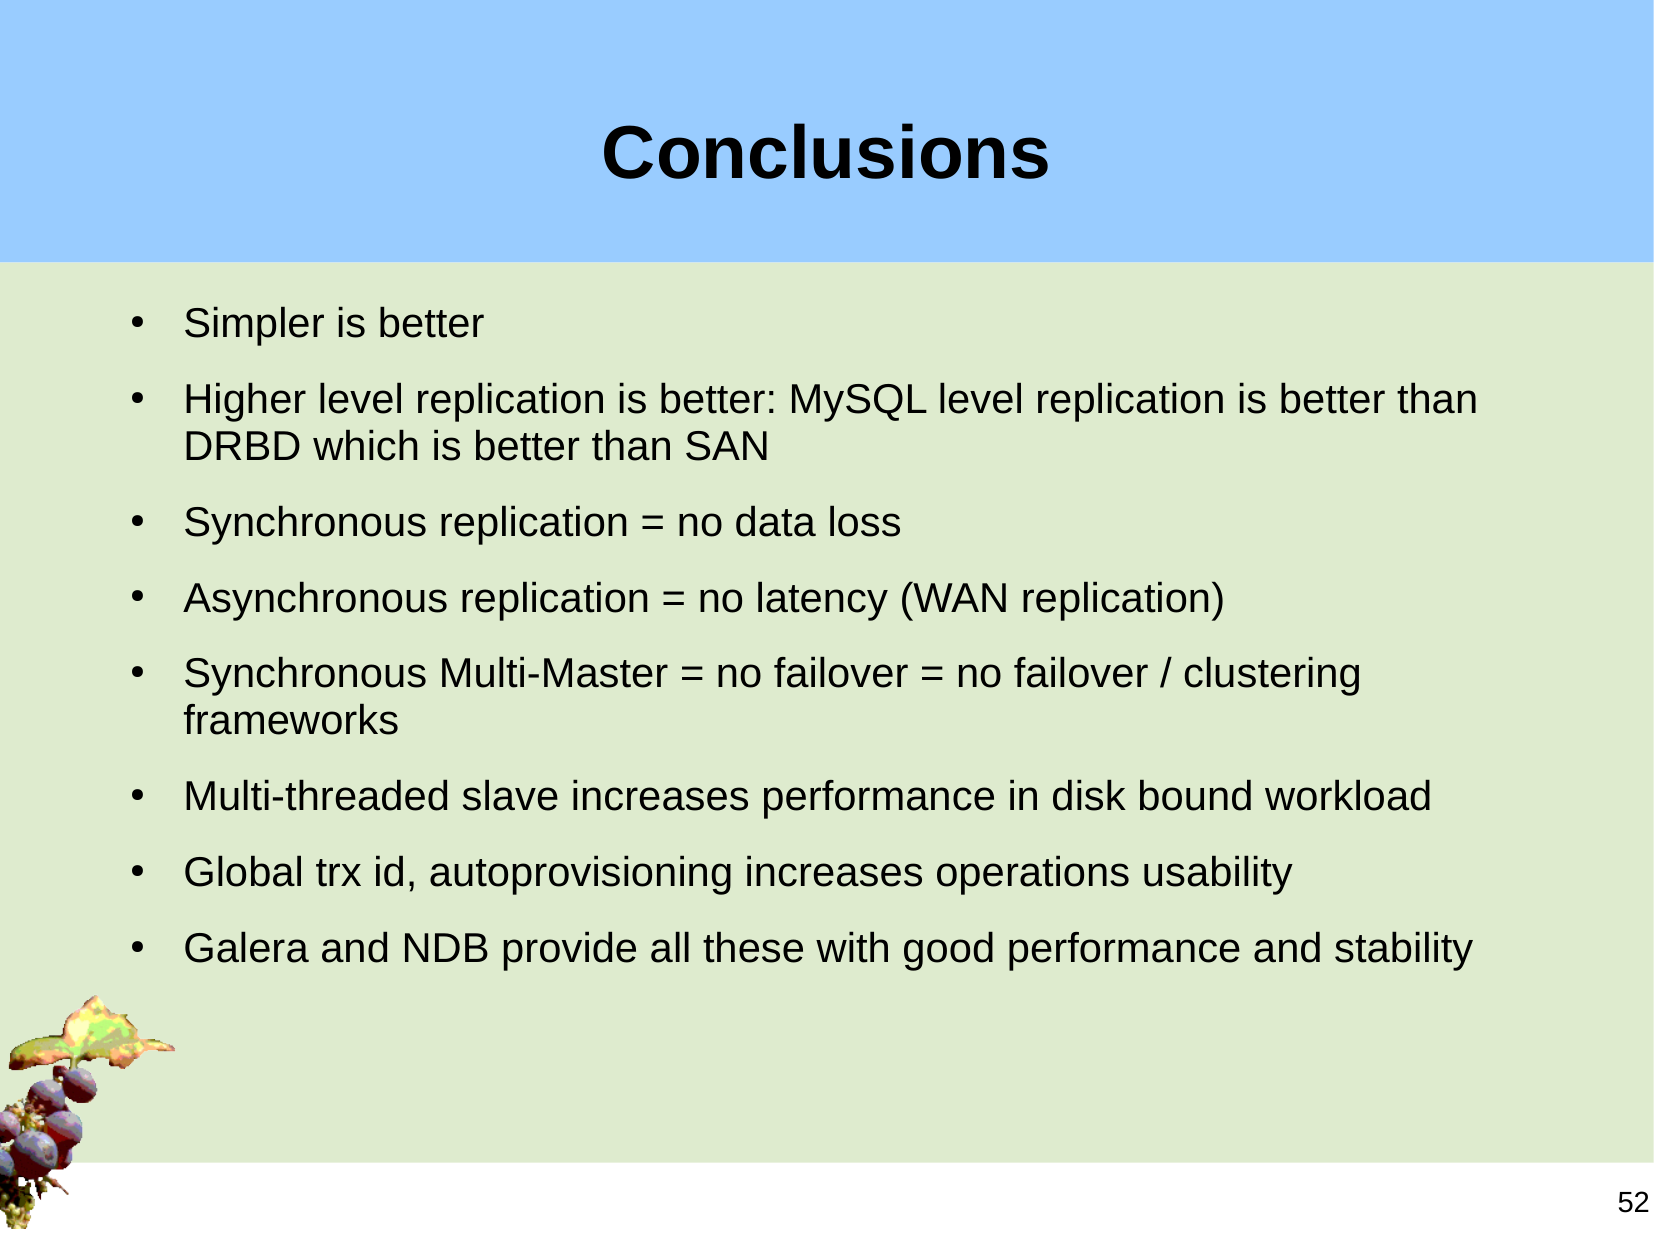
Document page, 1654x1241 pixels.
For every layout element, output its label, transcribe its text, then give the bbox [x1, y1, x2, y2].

title Conclusions [82, 49, 1571, 257]
list Simpler is better Higher level replication is better: MySQL level replication is better than DRBD which is better than SAN Synchronous replication = no data loss Asynchronous replication = no latency (WAN replication) Synchronous Multi-Master = no failover = no failover / clustering frameworks Multi-threaded slave increases performance in disk bound workload Global trx id, autoprovisioning increases operations usability Galera and NDB provide all these with good performance and stability [112, 300, 1571, 1020]
picture [0, 990, 188, 1229]
